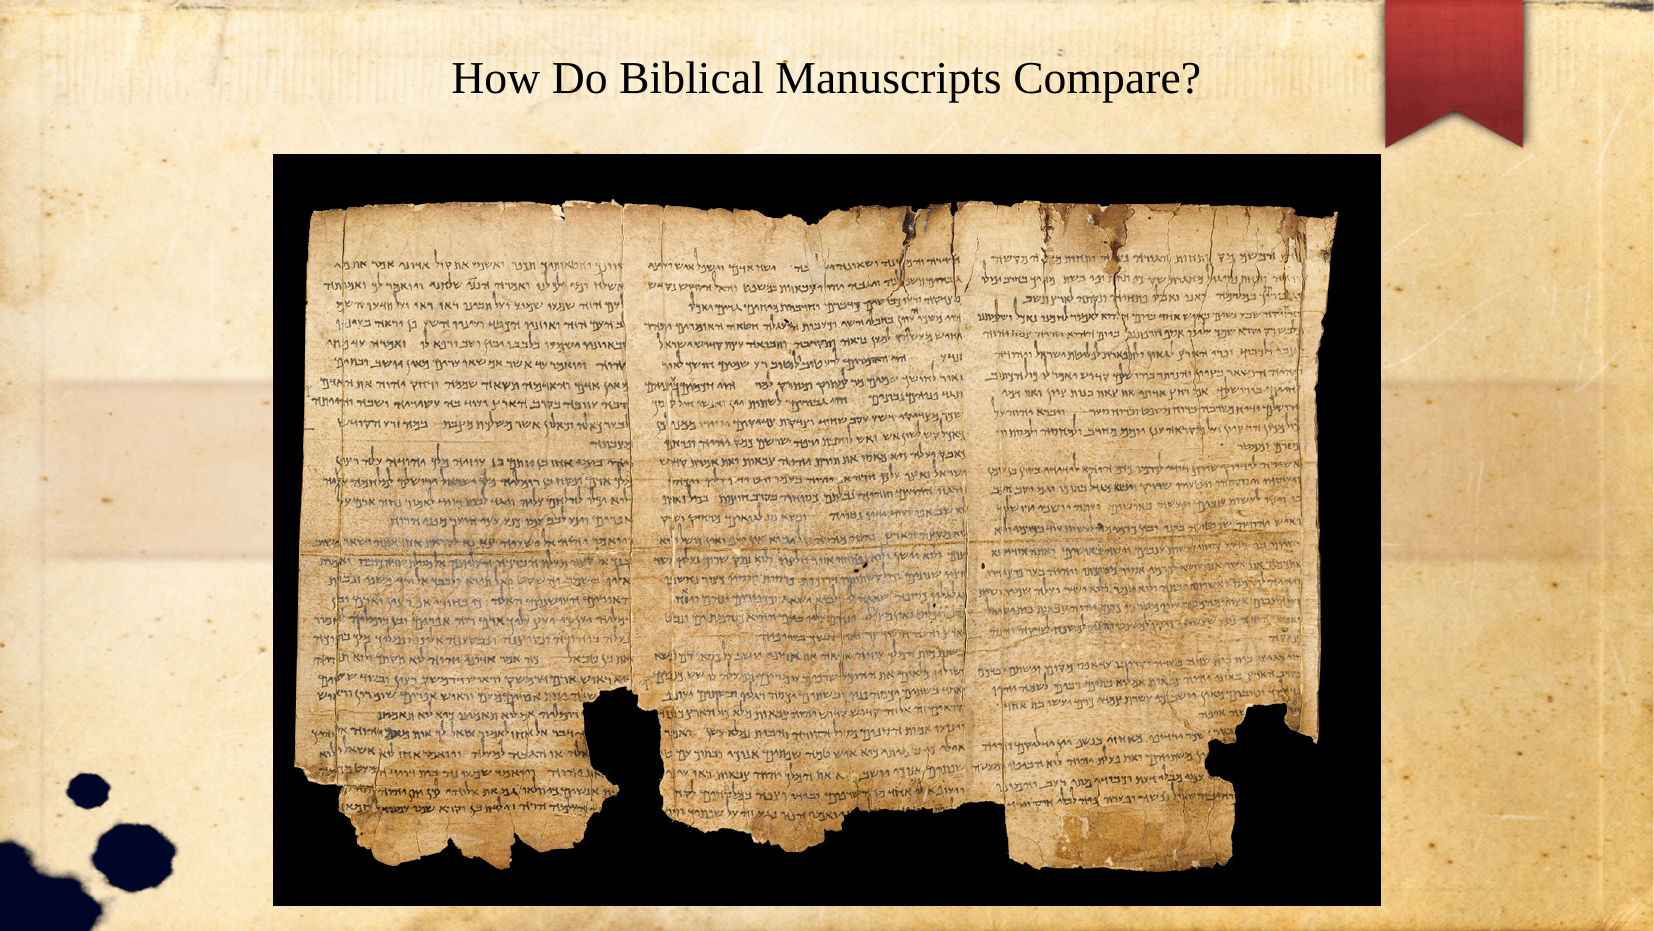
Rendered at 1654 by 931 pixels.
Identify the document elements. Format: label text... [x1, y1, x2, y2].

picture [0, 0, 1654, 931]
title How Do Biblical Manuscripts Compare? [82, 0, 1571, 156]
